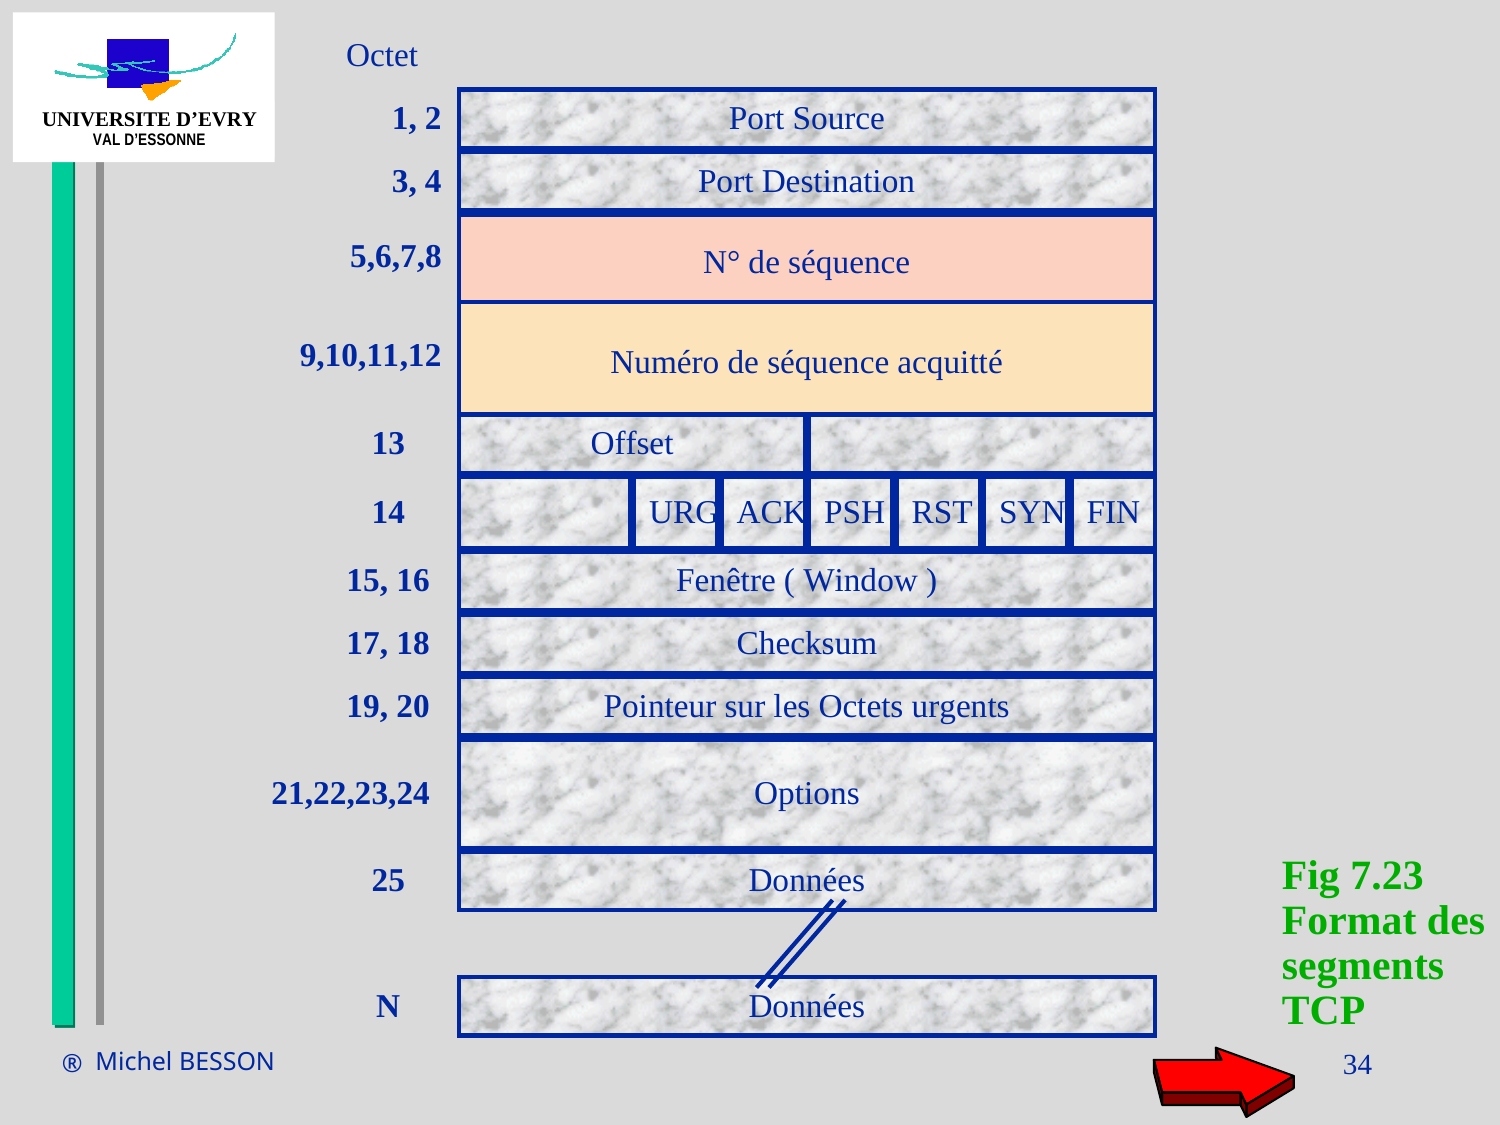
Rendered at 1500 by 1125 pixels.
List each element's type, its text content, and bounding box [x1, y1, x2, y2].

text_box 14 [319, 474, 458, 550]
text_box SYN [984, 477, 1068, 548]
text_box 9,10,11,12 [281, 299, 457, 413]
text_box [1153, 1047, 1294, 1117]
text_box 13 [319, 412, 458, 474]
text_box 21,22,23,24 [244, 737, 458, 850]
text_box N [319, 975, 458, 1038]
text_box Offset [459, 414, 805, 473]
text_box 25 [319, 850, 458, 913]
text_box 5,6,7,8 [319, 212, 458, 300]
text_box Checksum [459, 614, 1155, 673]
text_box PSH [809, 477, 893, 548]
text_box Fig 7.23 Format des segments TCP [1266, 846, 1500, 1042]
picture [24, 21, 263, 101]
text_box Octet [331, 30, 434, 82]
text_box Pointeur sur les Octets urgents [459, 677, 1155, 736]
text_box Port Source [459, 89, 1155, 148]
text_box URG [634, 477, 718, 548]
text_box 1, 2 [319, 87, 458, 149]
text_box ACK [721, 477, 805, 548]
text_box Numéro de séquence acquitté [459, 302, 1155, 423]
text_box 3, 4 [319, 149, 458, 212]
text_box 15, 16 [319, 550, 458, 612]
text_box Fenêtre ( Window ) [459, 552, 1155, 611]
text_box Michel BESSON [12, 1025, 325, 1101]
text_box [809, 414, 1155, 473]
text_box RST [896, 477, 980, 548]
text_box Port Destination [459, 152, 1155, 211]
text_box Options [459, 739, 1155, 848]
text_box FIN [1071, 477, 1155, 548]
text_box Données [459, 852, 1155, 911]
text_box [459, 477, 630, 548]
text_box Données [459, 977, 1155, 1036]
text_box <numéro> [1074, 1025, 1388, 1101]
text_box N° de séquence [459, 214, 1155, 302]
text_box 17, 18 [319, 612, 458, 675]
text_box 19, 20 [319, 675, 458, 737]
